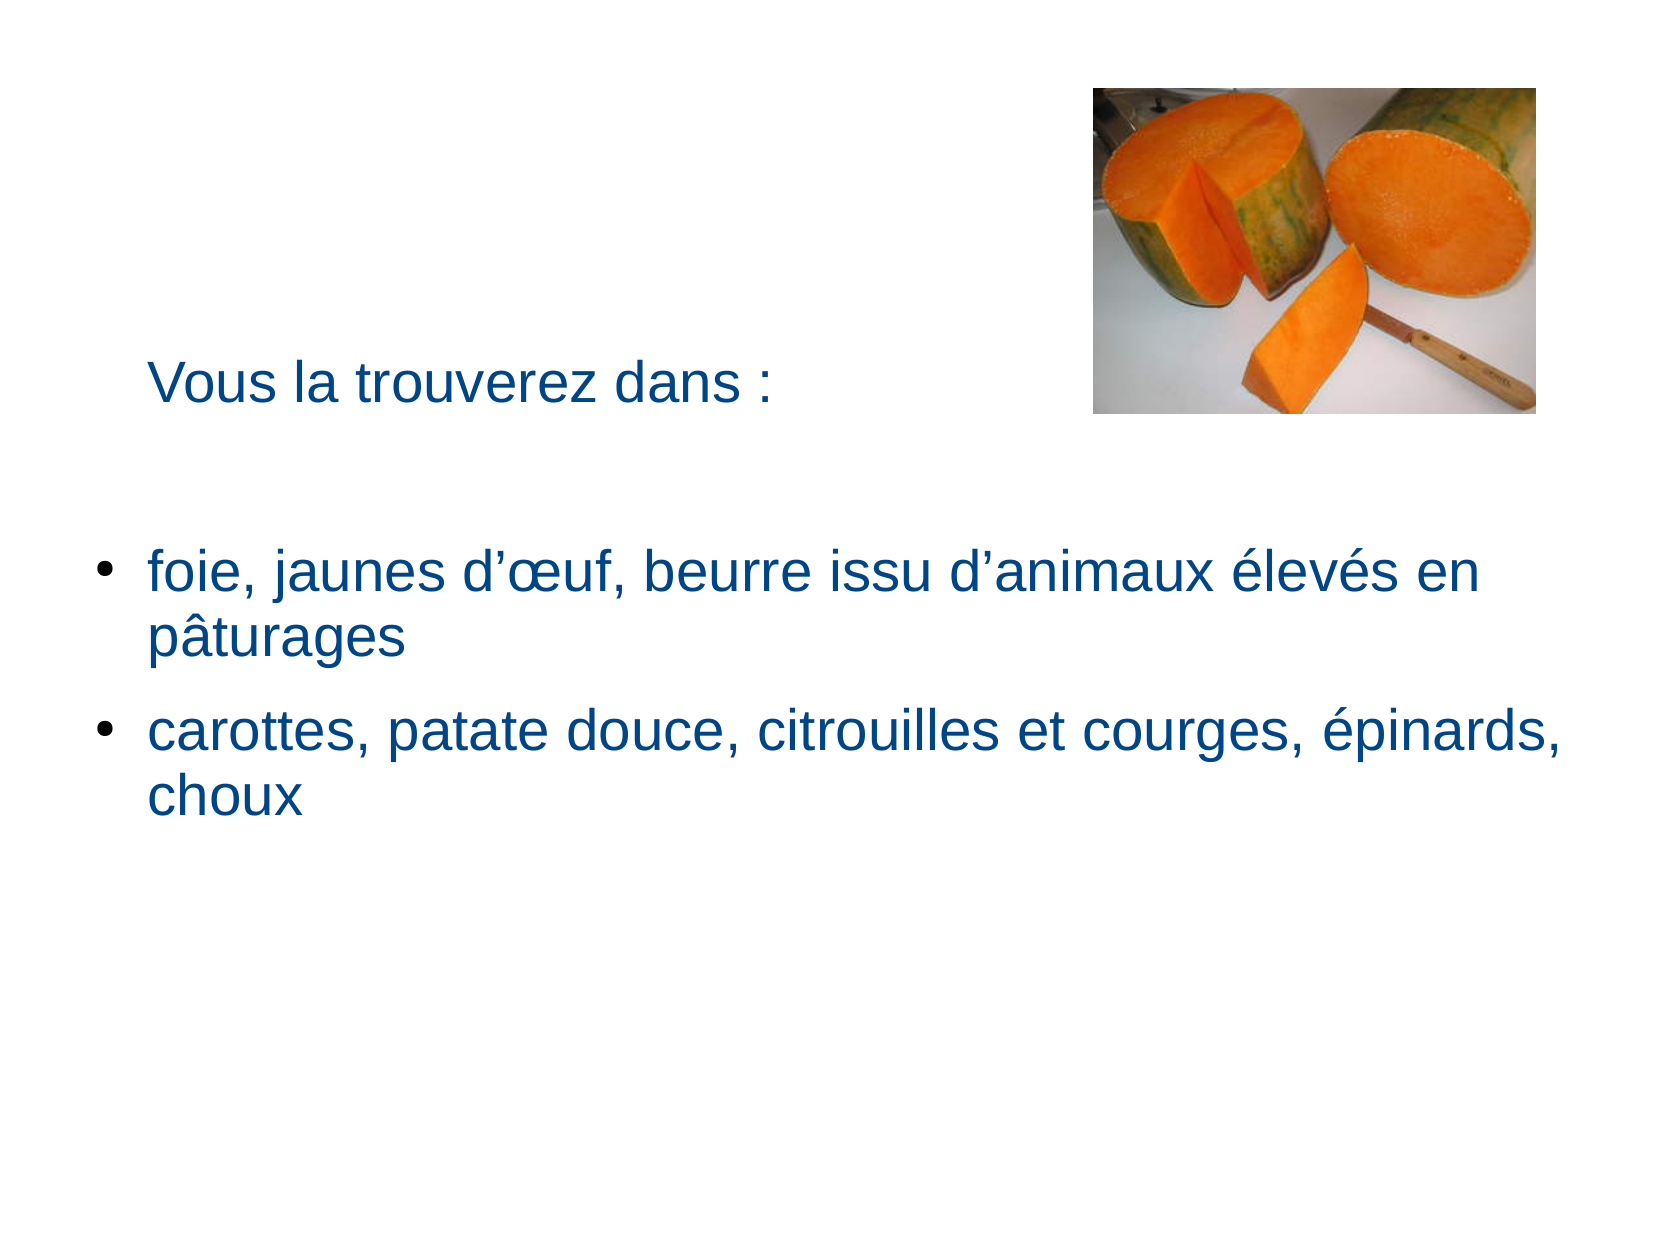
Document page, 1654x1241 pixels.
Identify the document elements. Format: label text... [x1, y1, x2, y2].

list Vous la trouverez dans : foie, jaunes d’œuf, beurre issu d’animaux élevés en pâturages carottes, patate douce, citrouilles et courges, épinards, choux [76, 349, 1565, 886]
picture [1093, 88, 1536, 414]
